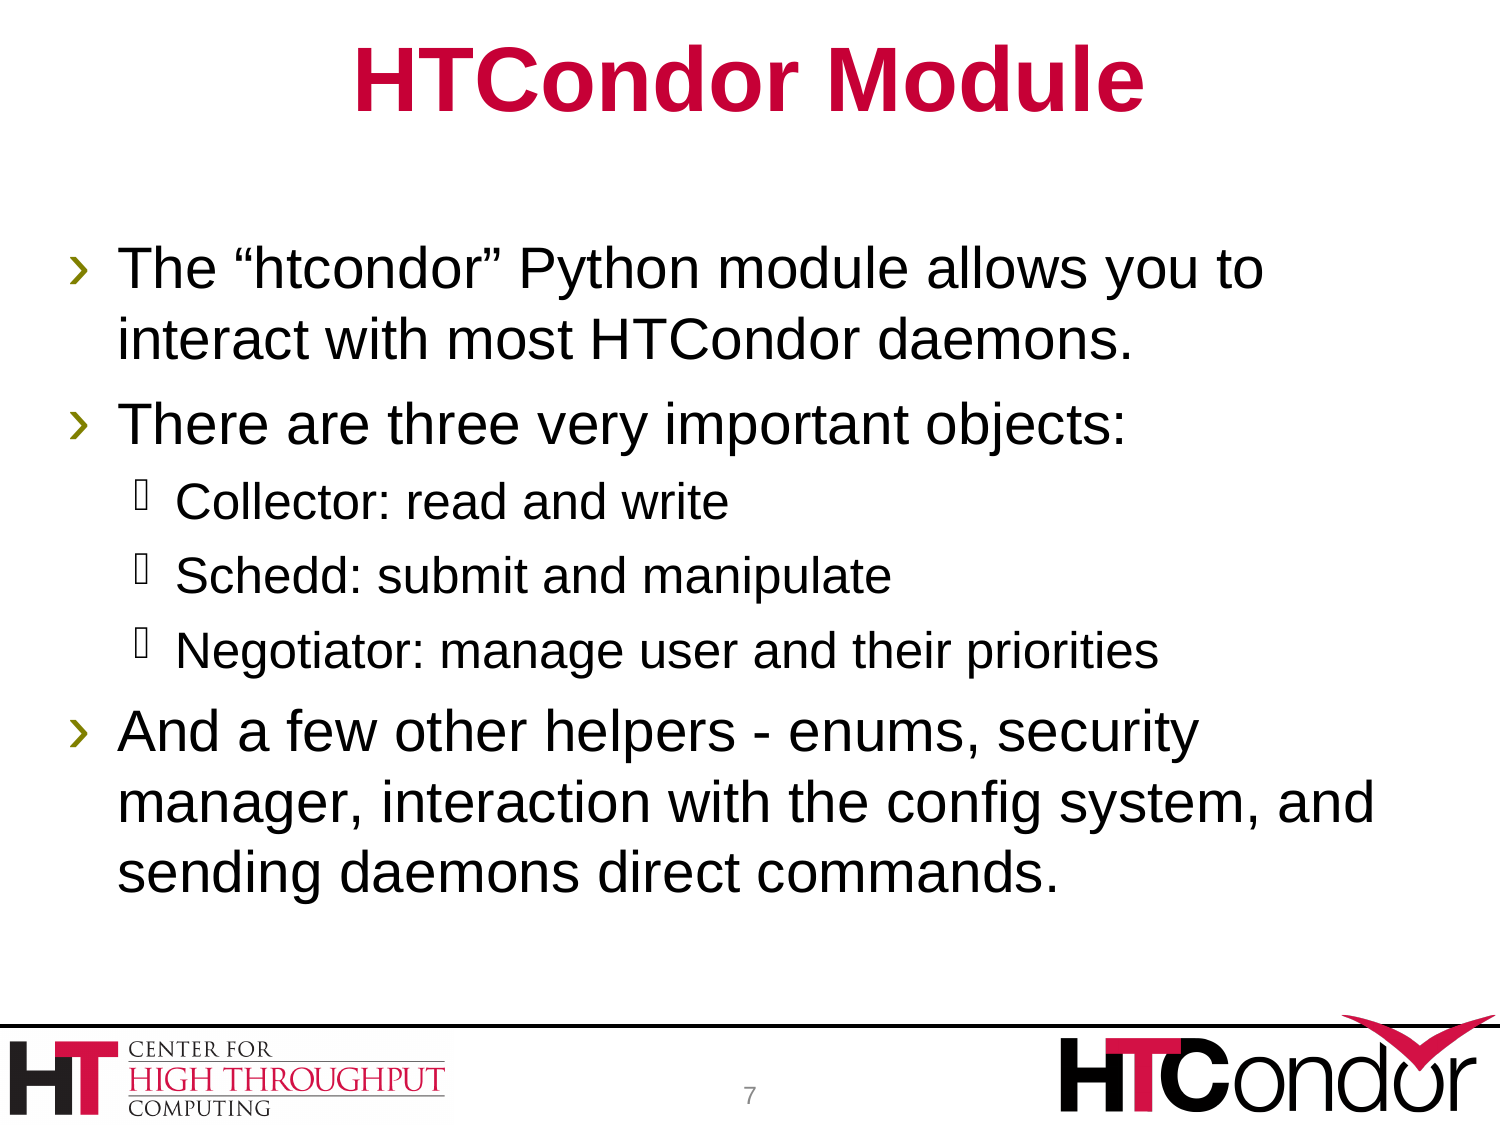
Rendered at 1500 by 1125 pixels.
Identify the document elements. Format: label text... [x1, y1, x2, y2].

picture [1055, 1014, 1500, 1119]
text_box <number> [575, 1065, 926, 1125]
title HTCondor Module [0, 0, 1500, 150]
list The “htcondor” Python module allows you to interact with most HTCondor daemons. There are three very important objects: Collector: read and write Schedd: submit and manipulate Negotiator: manage user and their priorities And a few other helpers - enums, security manager, interaction with the config system, and sending daemons direct commands. [52, 222, 1431, 916]
picture [0, 1029, 454, 1125]
